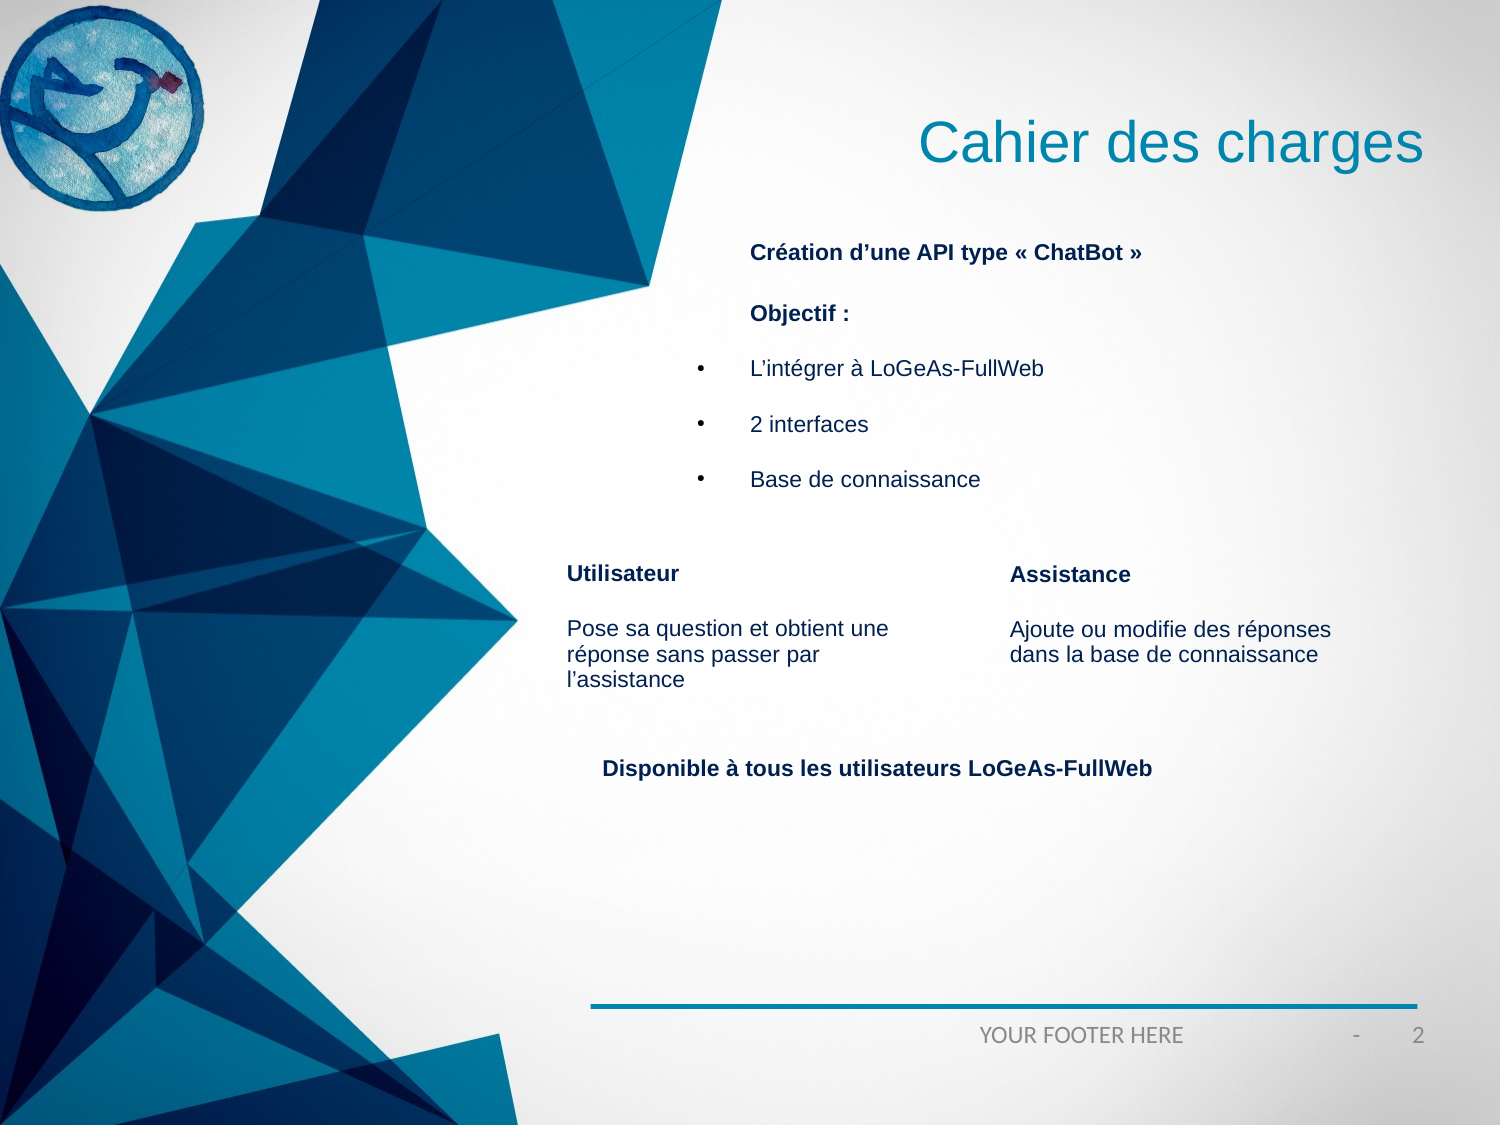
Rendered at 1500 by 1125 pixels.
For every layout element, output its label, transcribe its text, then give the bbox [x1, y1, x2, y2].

list Objectif : L’intégrer à LoGeAs-FullWeb 2 interfaces Base de connaissance [679, 301, 1211, 492]
list Disponible à tous les utilisateurs LoGeAs-FullWeb [531, 755, 1211, 782]
list Assistance Ajoute ou modifie des réponses dans la base de connaissance [938, 561, 1382, 745]
picture [0, 0, 1500, 1125]
title Cahier des charges [708, 48, 1425, 237]
list Utilisateur Pose sa question et obtient une réponse sans passer par l’assistance [496, 561, 938, 744]
list Création d’une API type « ChatBot » [679, 240, 1359, 266]
